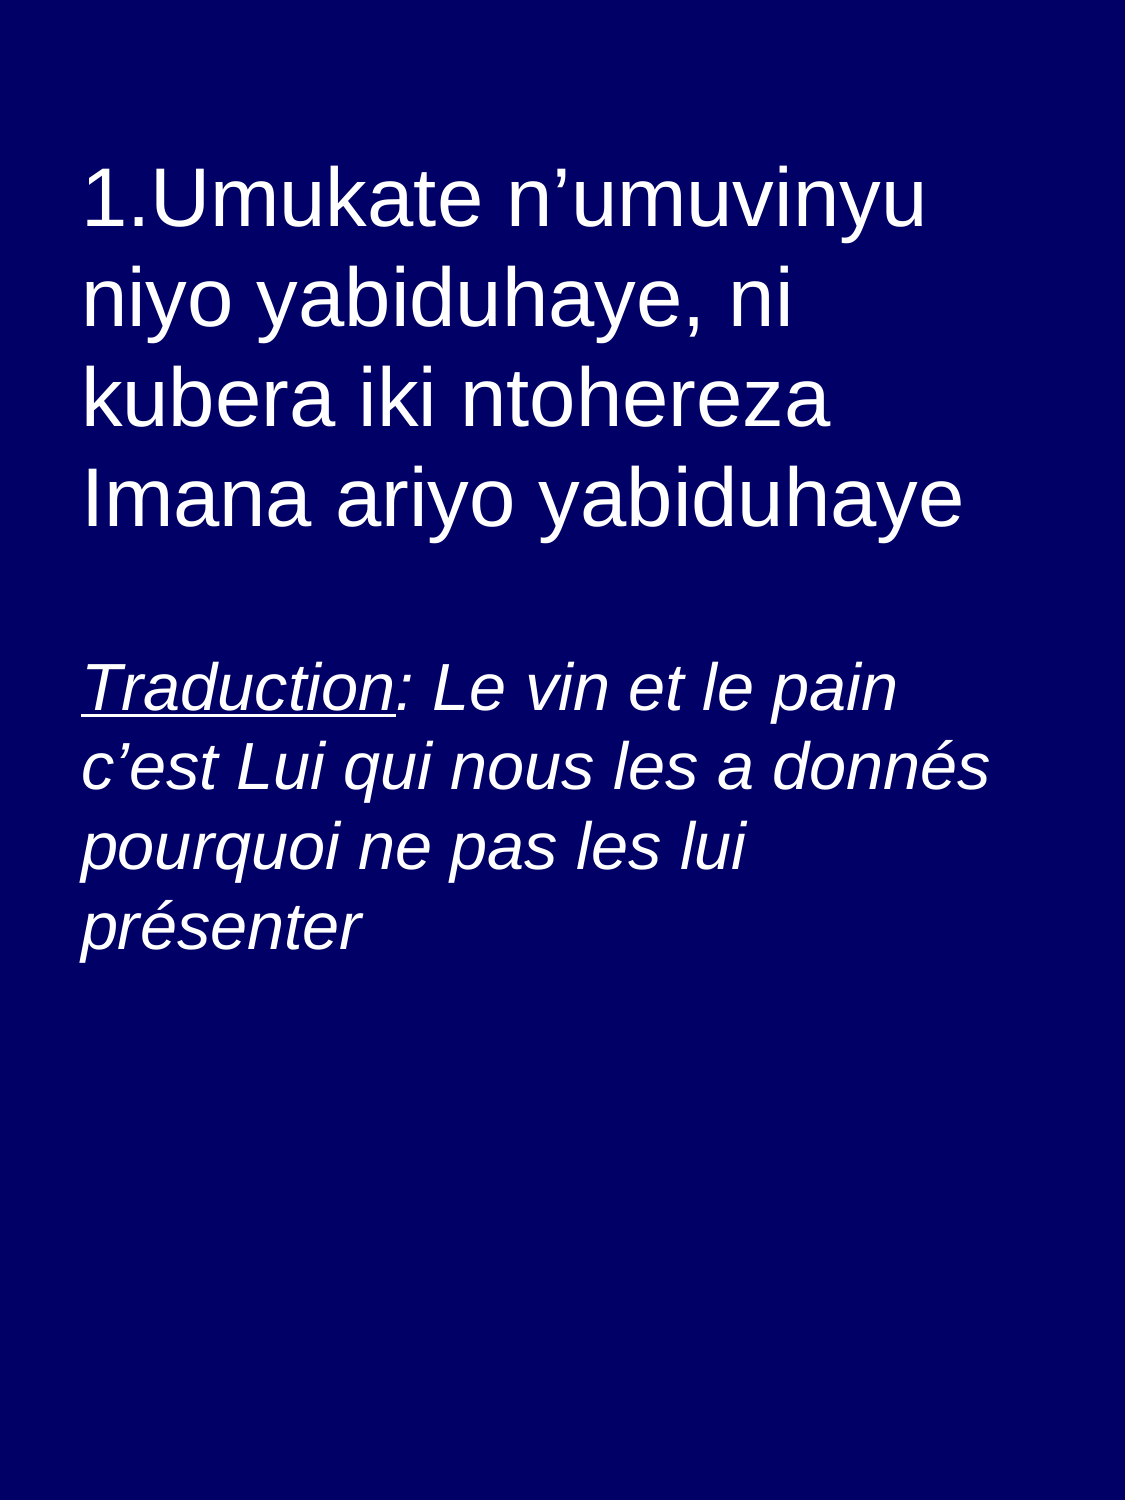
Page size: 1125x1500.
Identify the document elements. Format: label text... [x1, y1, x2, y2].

text_box 1.Umukate n’umuvinyu niyo yabiduhaye, ni kubera iki ntohereza Imana ariyo yabiduhaye Traduction: Le vin et le pain c’est Lui qui nous les a donnés pourquoi ne pas les lui présenter [66, 135, 1035, 971]
